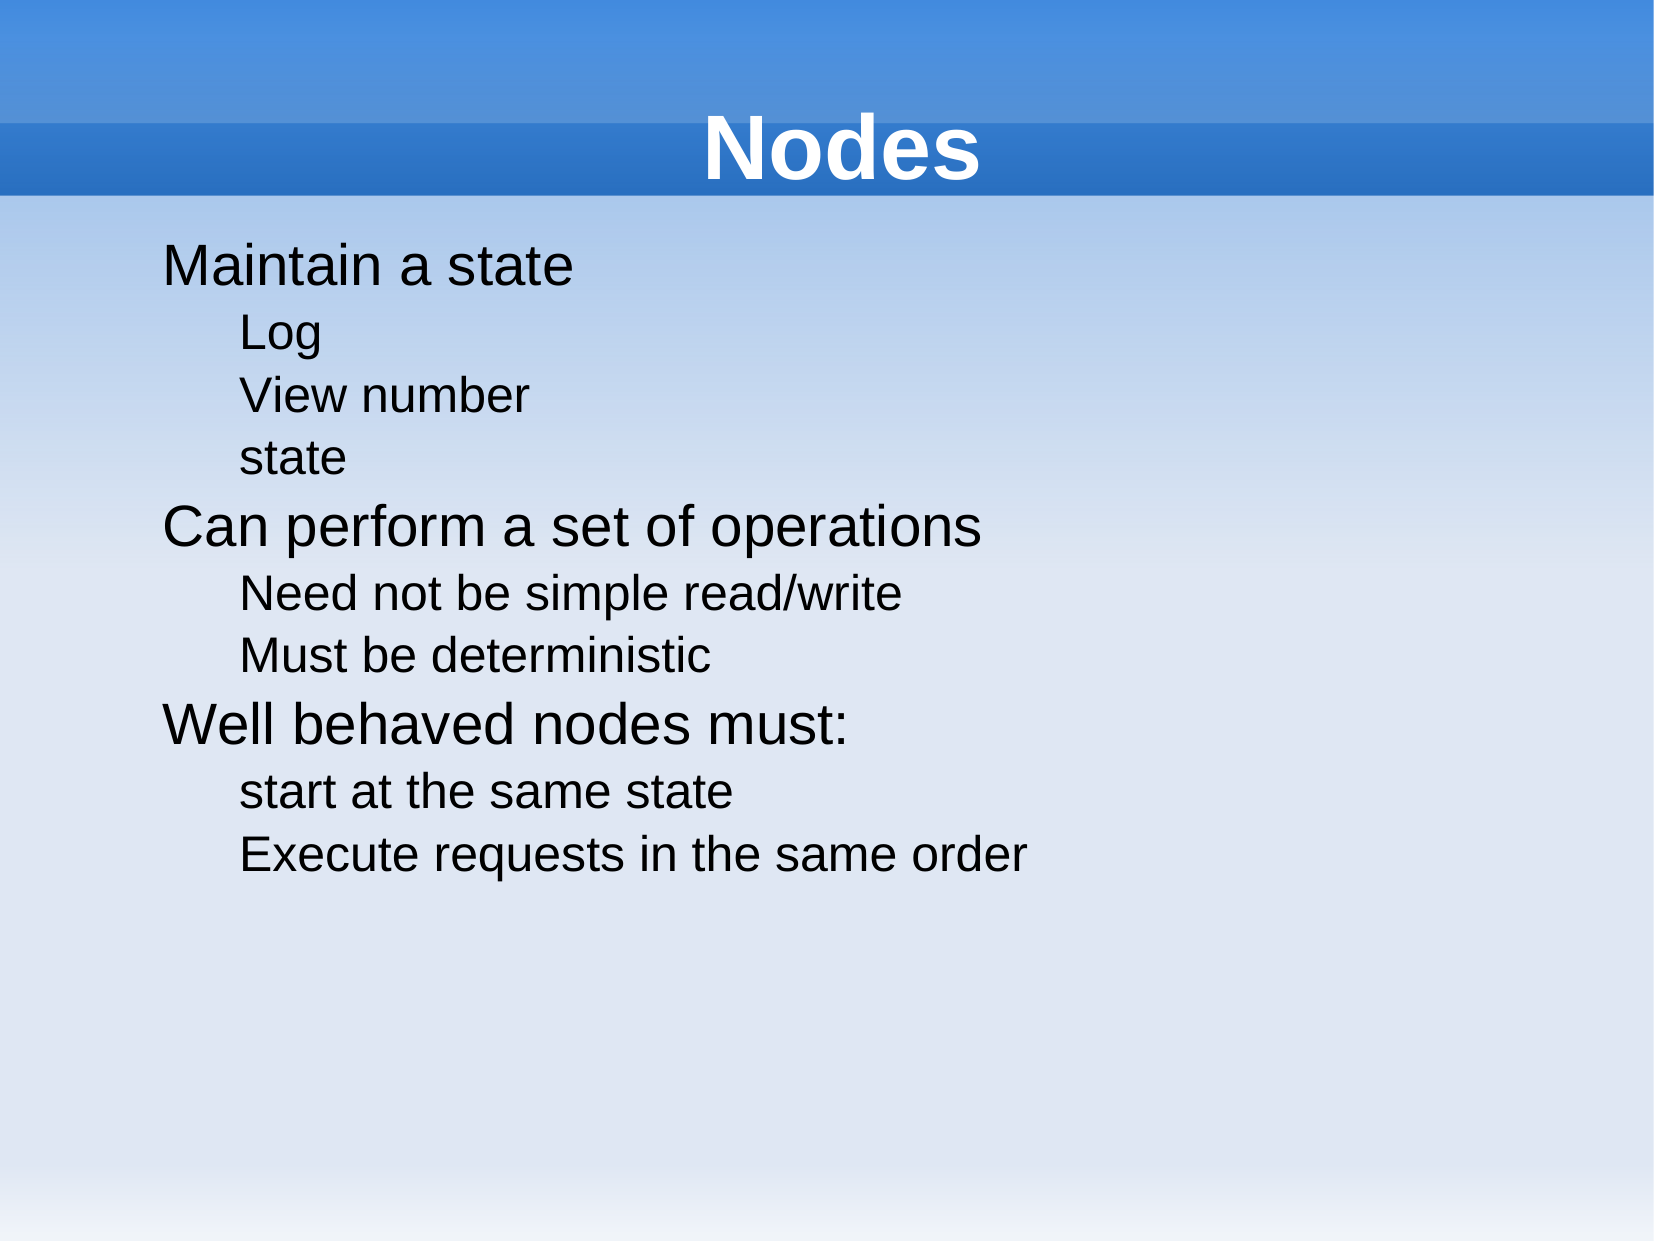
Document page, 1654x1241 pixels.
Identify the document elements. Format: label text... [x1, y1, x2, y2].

picture [0, 0, 1654, 1241]
title Nodes [147, 0, 1557, 207]
list Maintain a state Log View number state Can perform a set of operations Need not be simple read/write Must be deterministic Well behaved nodes must: start at the same state Execute requests in the same order [129, 230, 1536, 1152]
